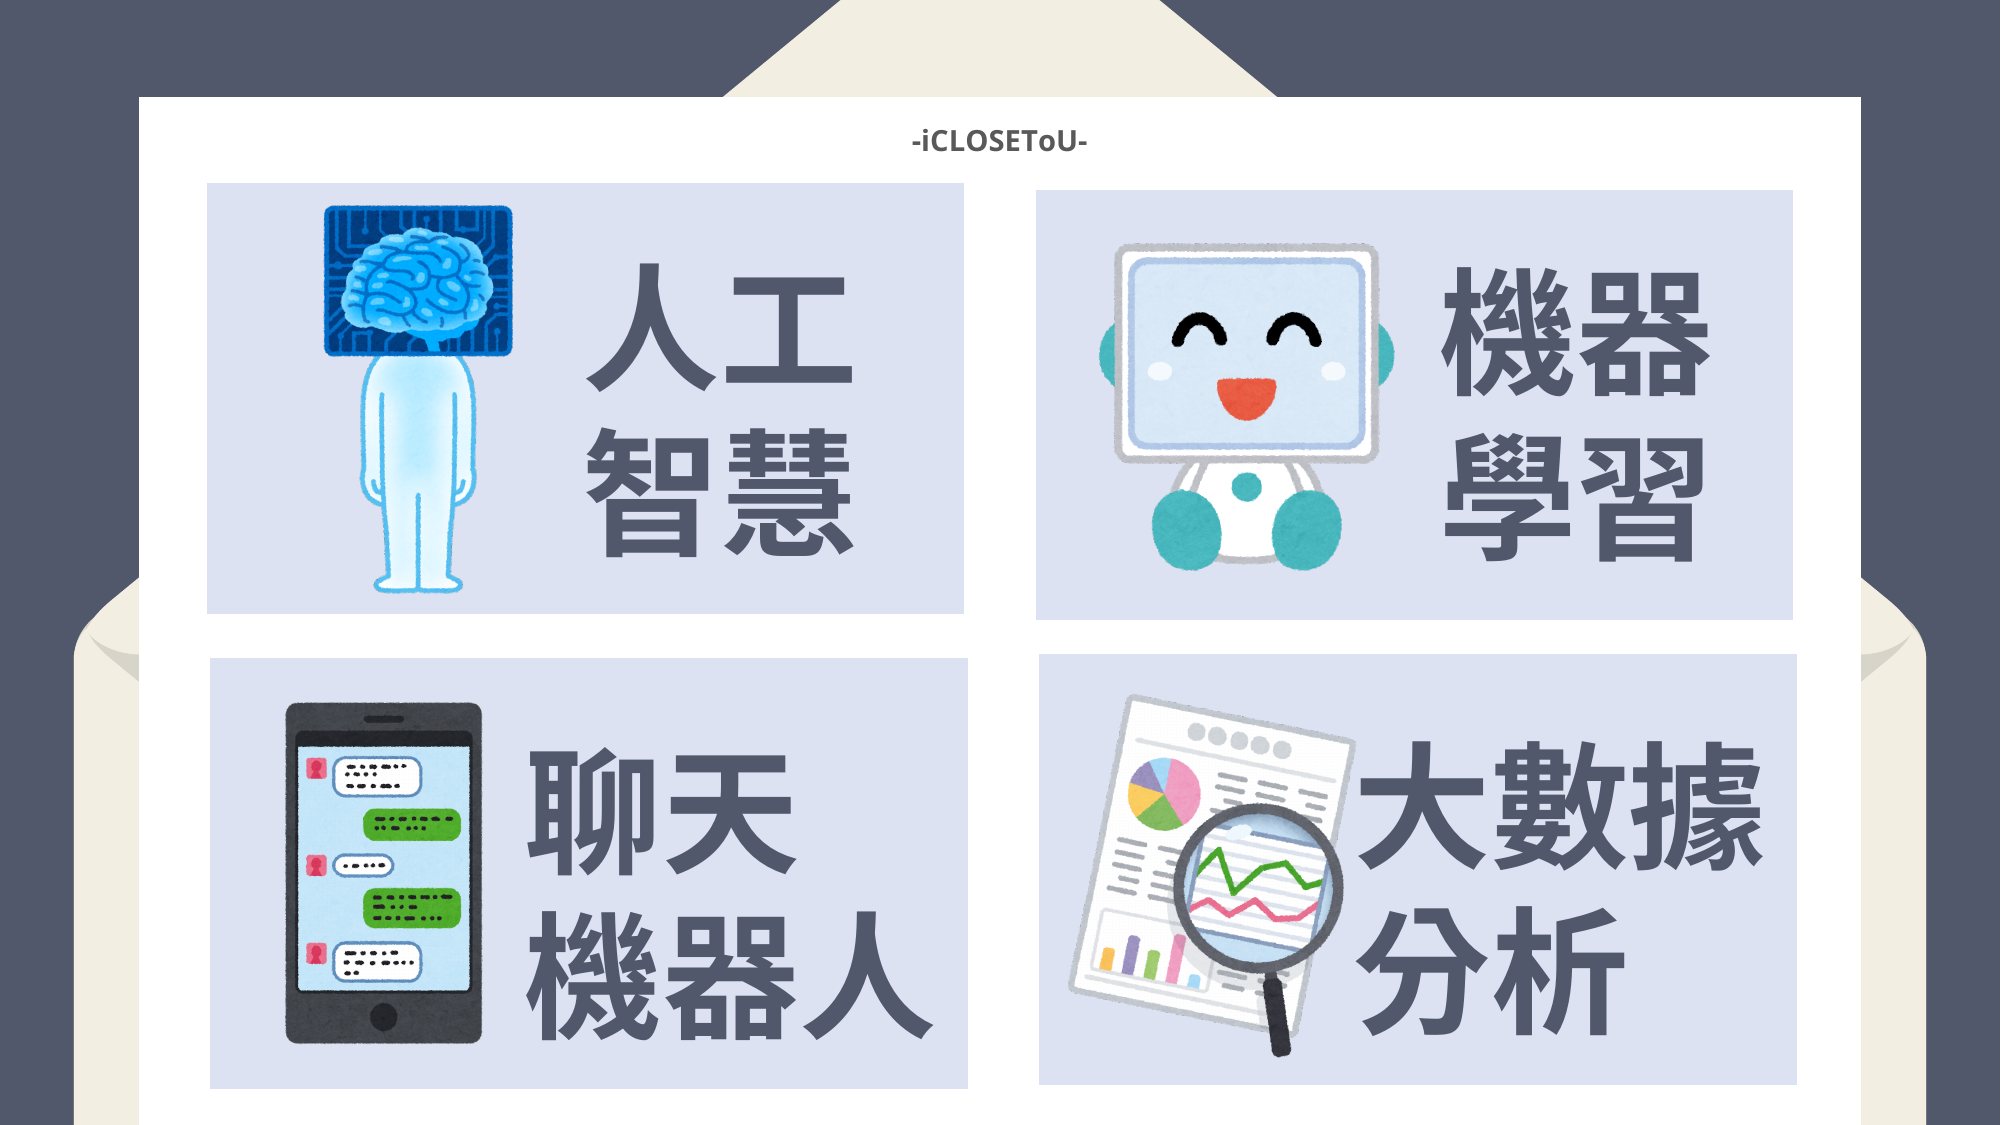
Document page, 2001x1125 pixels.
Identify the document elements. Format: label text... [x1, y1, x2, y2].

picture [246, 200, 590, 600]
text_box [207, 183, 964, 614]
text_box 機器 學習 [1424, 239, 1733, 589]
text_box [1861, 577, 1927, 1125]
text_box [1036, 190, 1793, 620]
text_box 聊天 機器人 [509, 718, 957, 1067]
text_box [1039, 654, 1797, 1085]
text_box [722, 0, 1278, 97]
text_box -iCLOSEToU- [139, 97, 1861, 1125]
picture [246, 696, 519, 1053]
text_box [73, 577, 139, 1125]
picture [1039, 686, 1382, 1067]
picture [1063, 226, 1426, 589]
text_box [210, 658, 968, 1089]
text_box 人工 智慧 [567, 235, 876, 584]
text_box 大數據 分析 [1338, 713, 1786, 1063]
